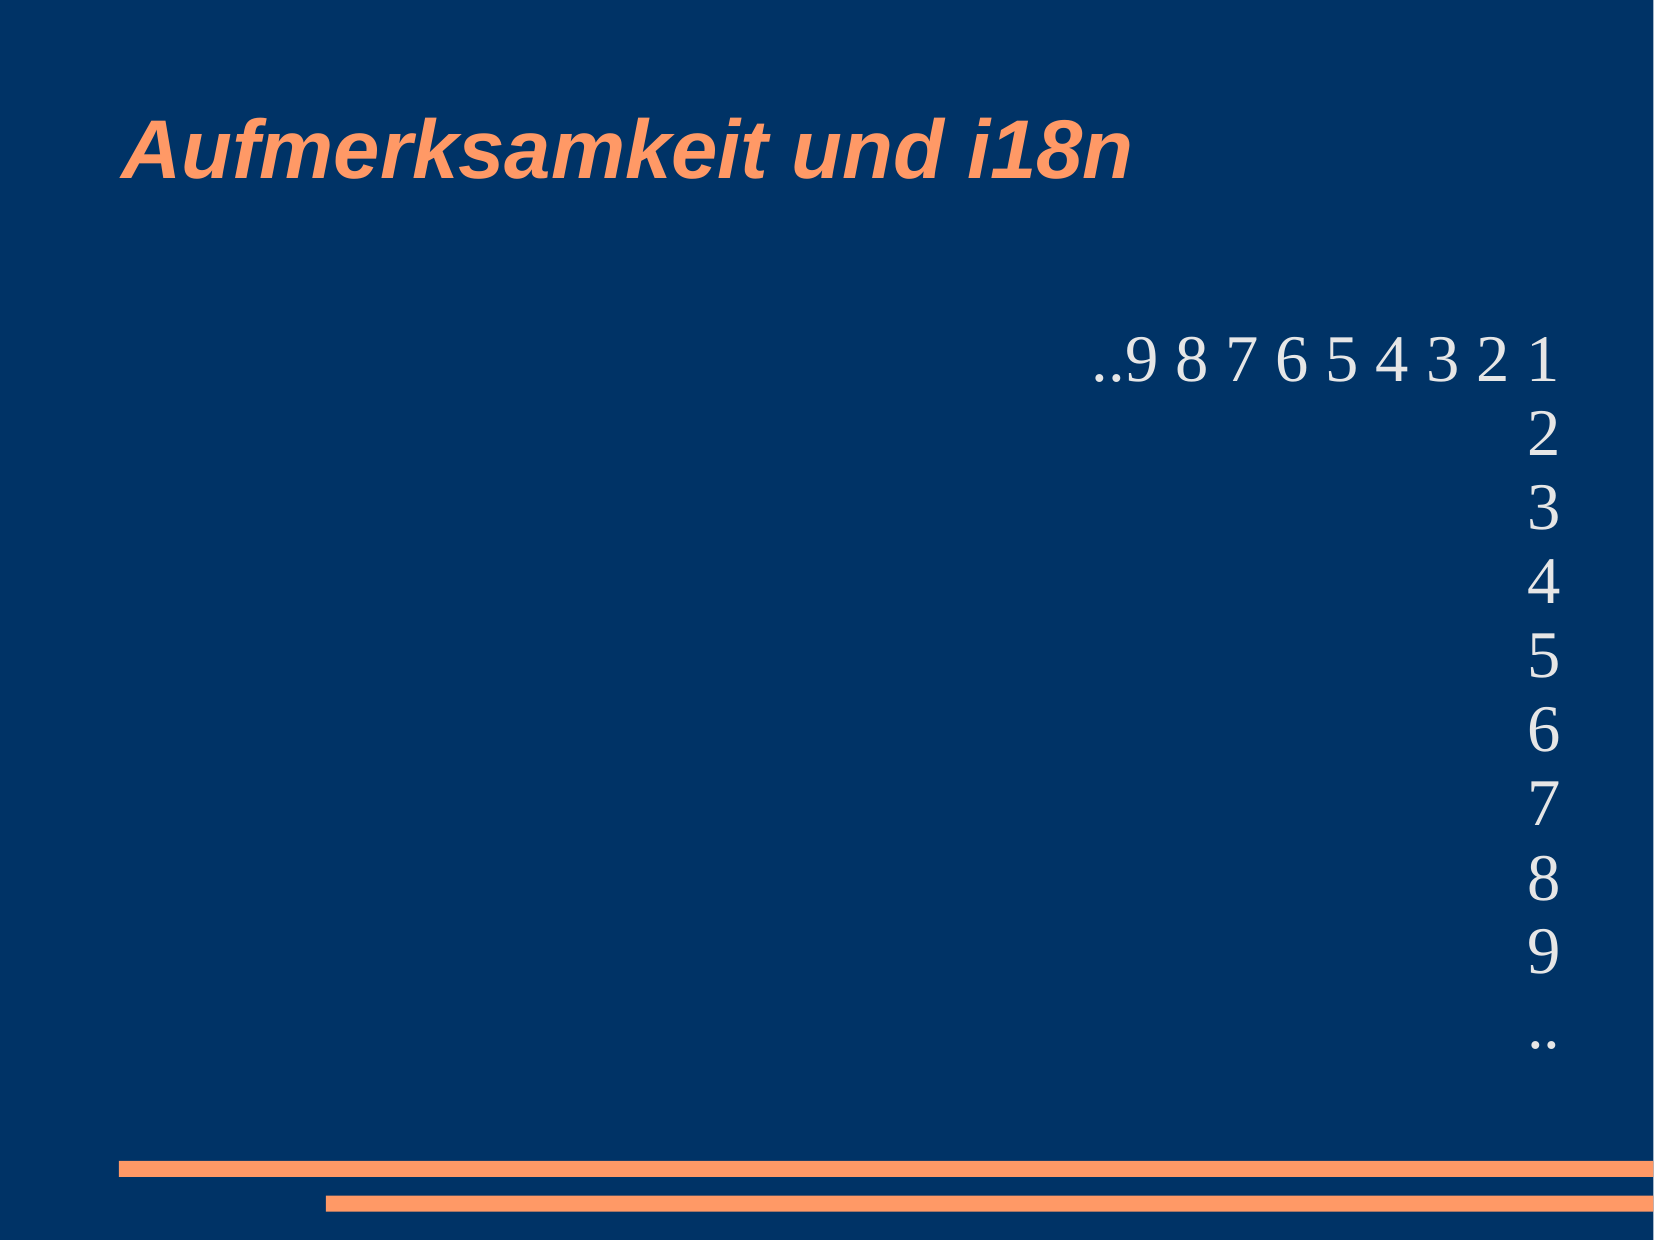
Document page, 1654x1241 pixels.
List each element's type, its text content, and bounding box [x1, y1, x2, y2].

list ..9 8 7 6 5 4 3 2 1 2 3 4 5 6 7 8 9 .. [121, 322, 1561, 1133]
title Aufmerksamkeit und i18n [121, 46, 1534, 254]
